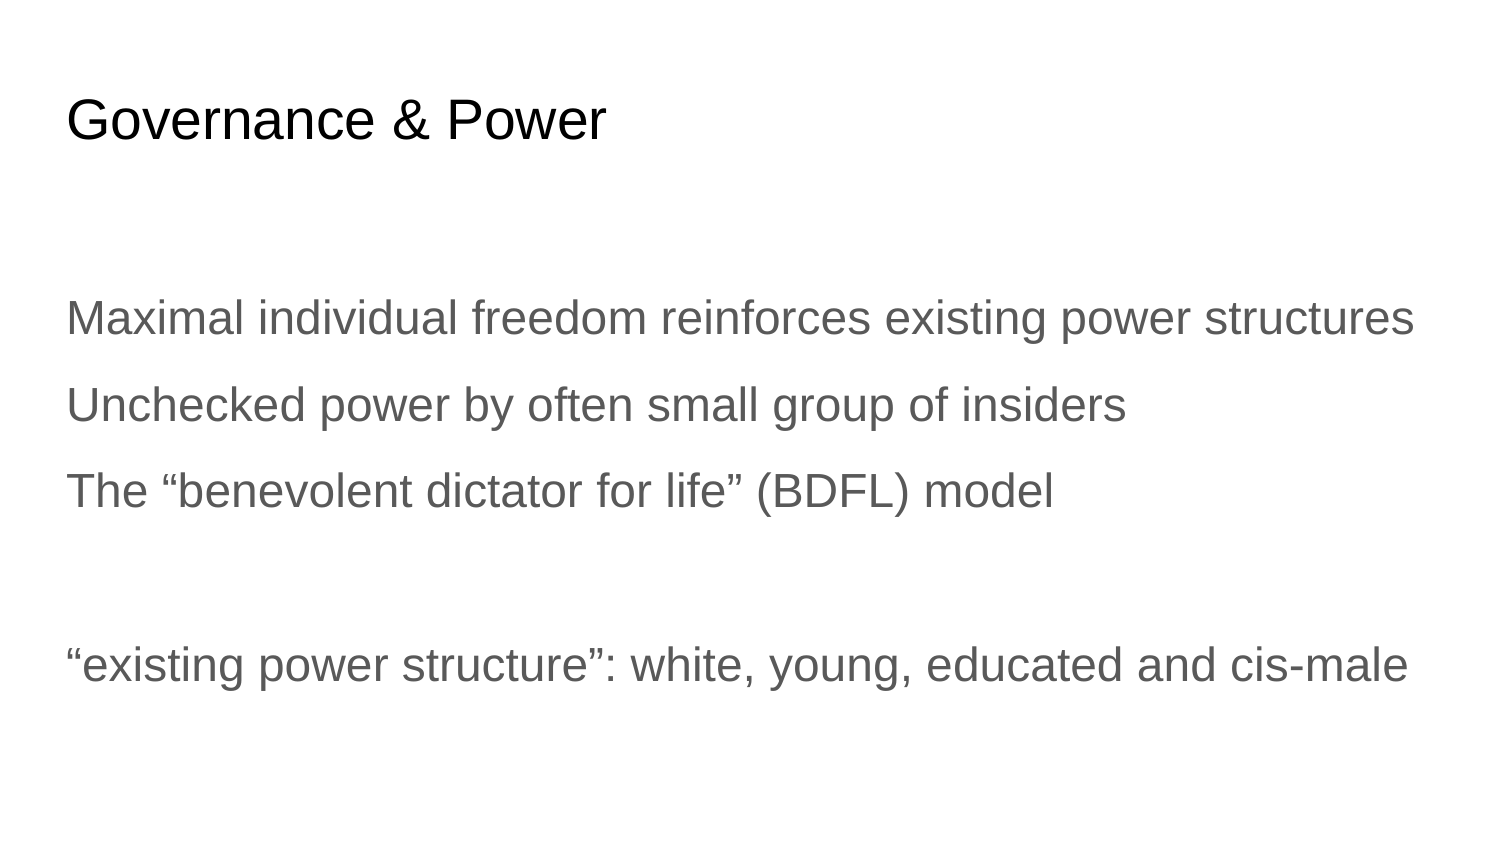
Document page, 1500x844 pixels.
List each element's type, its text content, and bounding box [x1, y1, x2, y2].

list Maximal individual freedom reinforces existing power structures Unchecked power by often small group of insiders The “benevolent dictator for life” (BDFL) model “existing power structure”: white, young, educated and cis-male [51, 189, 1449, 750]
title Governance & Power [51, 72, 1449, 167]
